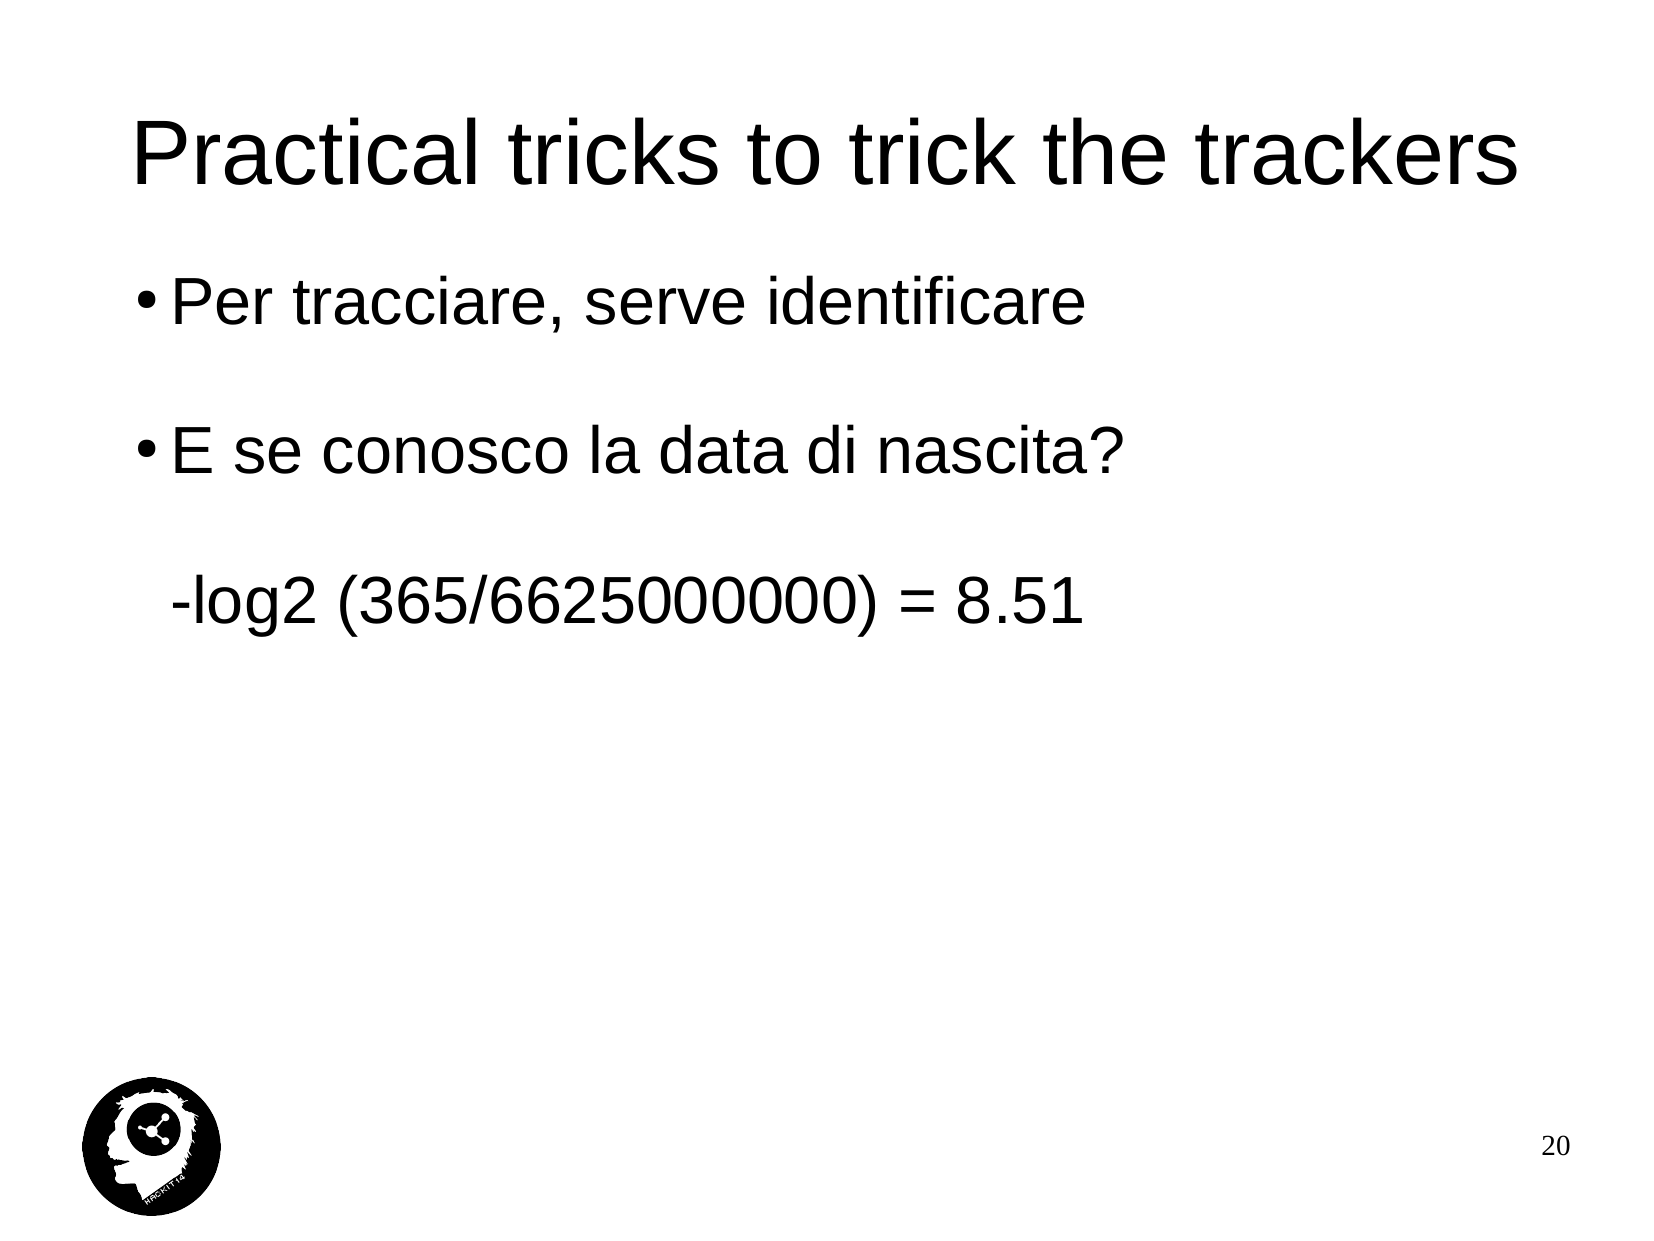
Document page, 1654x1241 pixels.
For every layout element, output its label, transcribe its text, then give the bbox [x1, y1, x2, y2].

picture [82, 1077, 221, 1216]
title Practical tricks to trick the trackers [82, 49, 1571, 257]
text_box Per tracciare, serve identificare E se conosco la data di nascita? -log2 (365/6625000000) = 8.51 [120, 256, 1531, 1019]
